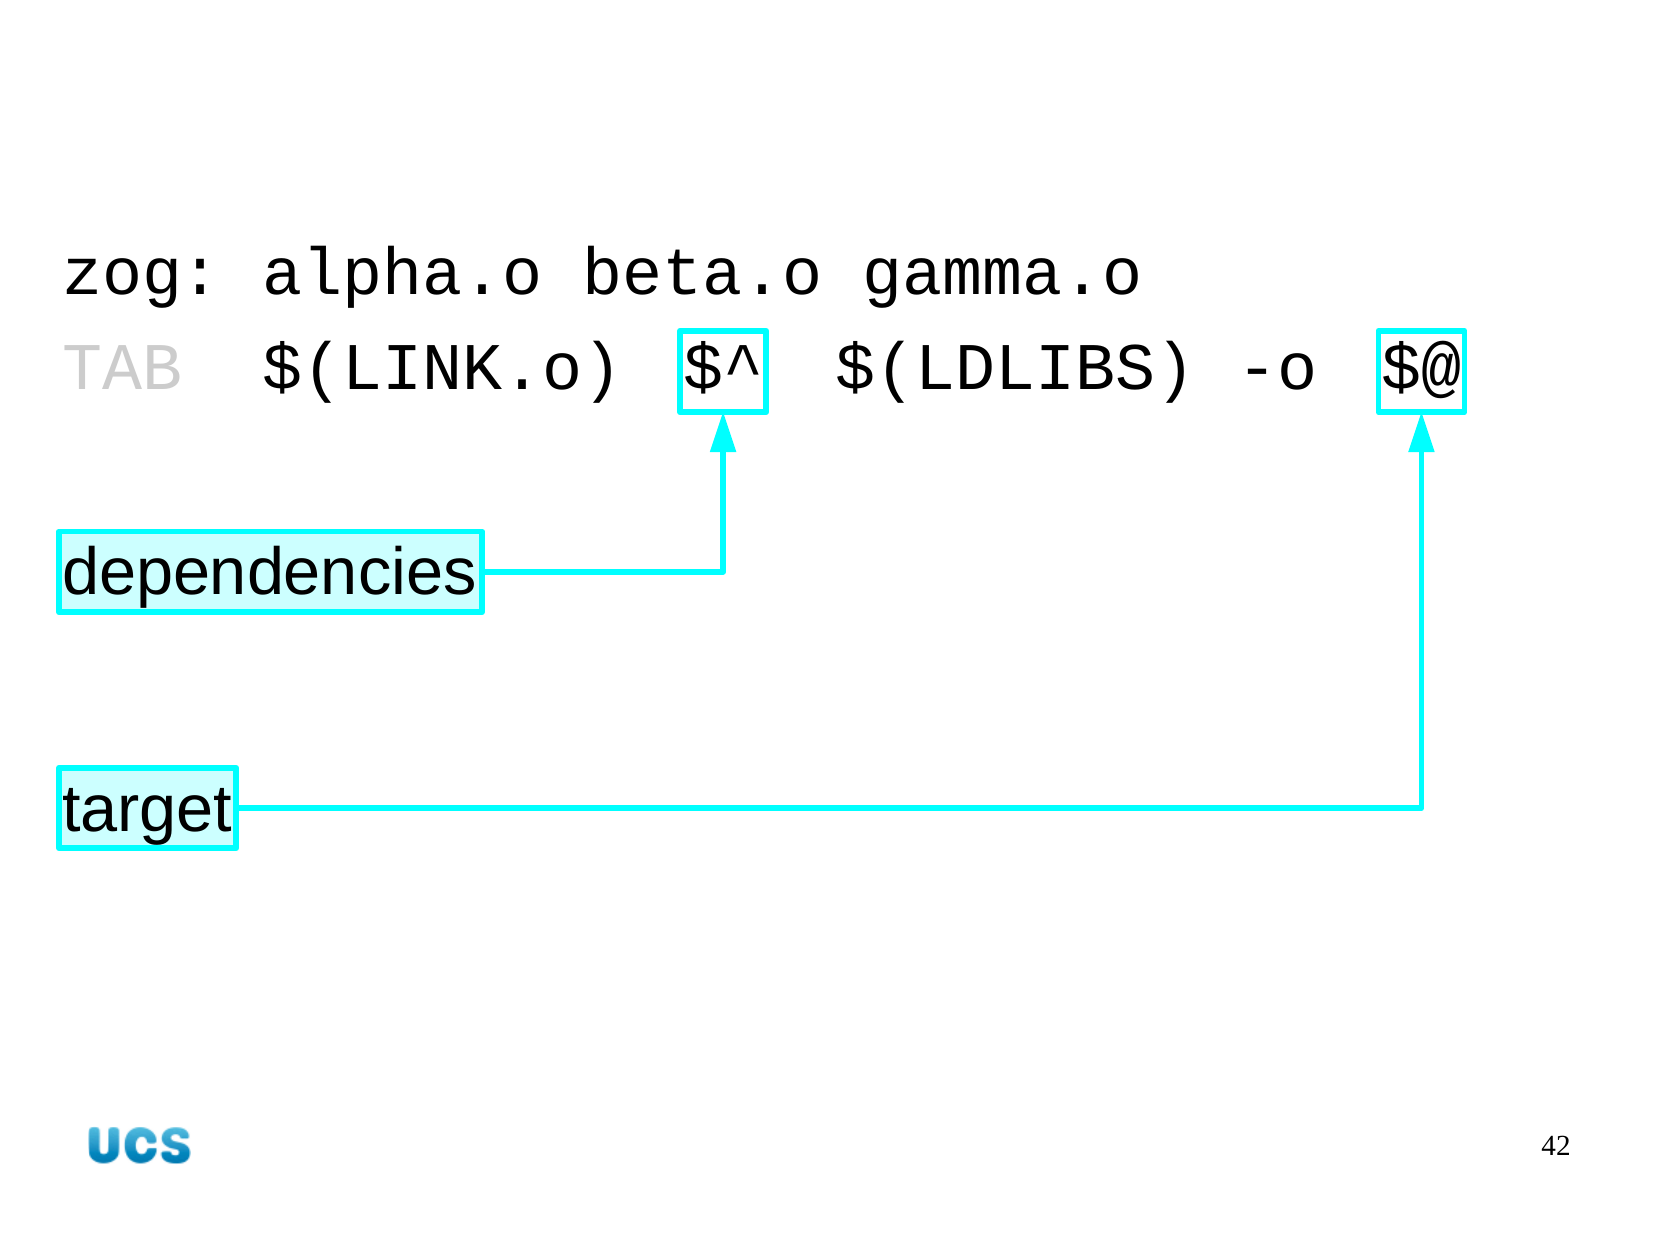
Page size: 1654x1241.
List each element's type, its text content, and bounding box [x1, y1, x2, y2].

text_box $@ [1378, 330, 1465, 413]
text_box -o [1234, 330, 1321, 413]
text_box TAB [59, 330, 186, 413]
text_box alpha.o beta.o gamma.o [259, 236, 1146, 318]
text_box dependencies [59, 531, 483, 613]
text_box zog [59, 236, 177, 318]
text_box $(LDLIBS) [832, 330, 1199, 413]
text_box : [177, 236, 224, 318]
text_box $(LINK.o) [259, 330, 626, 413]
text_box $^ [680, 330, 767, 413]
picture [88, 1126, 191, 1165]
text_box target [59, 767, 237, 849]
